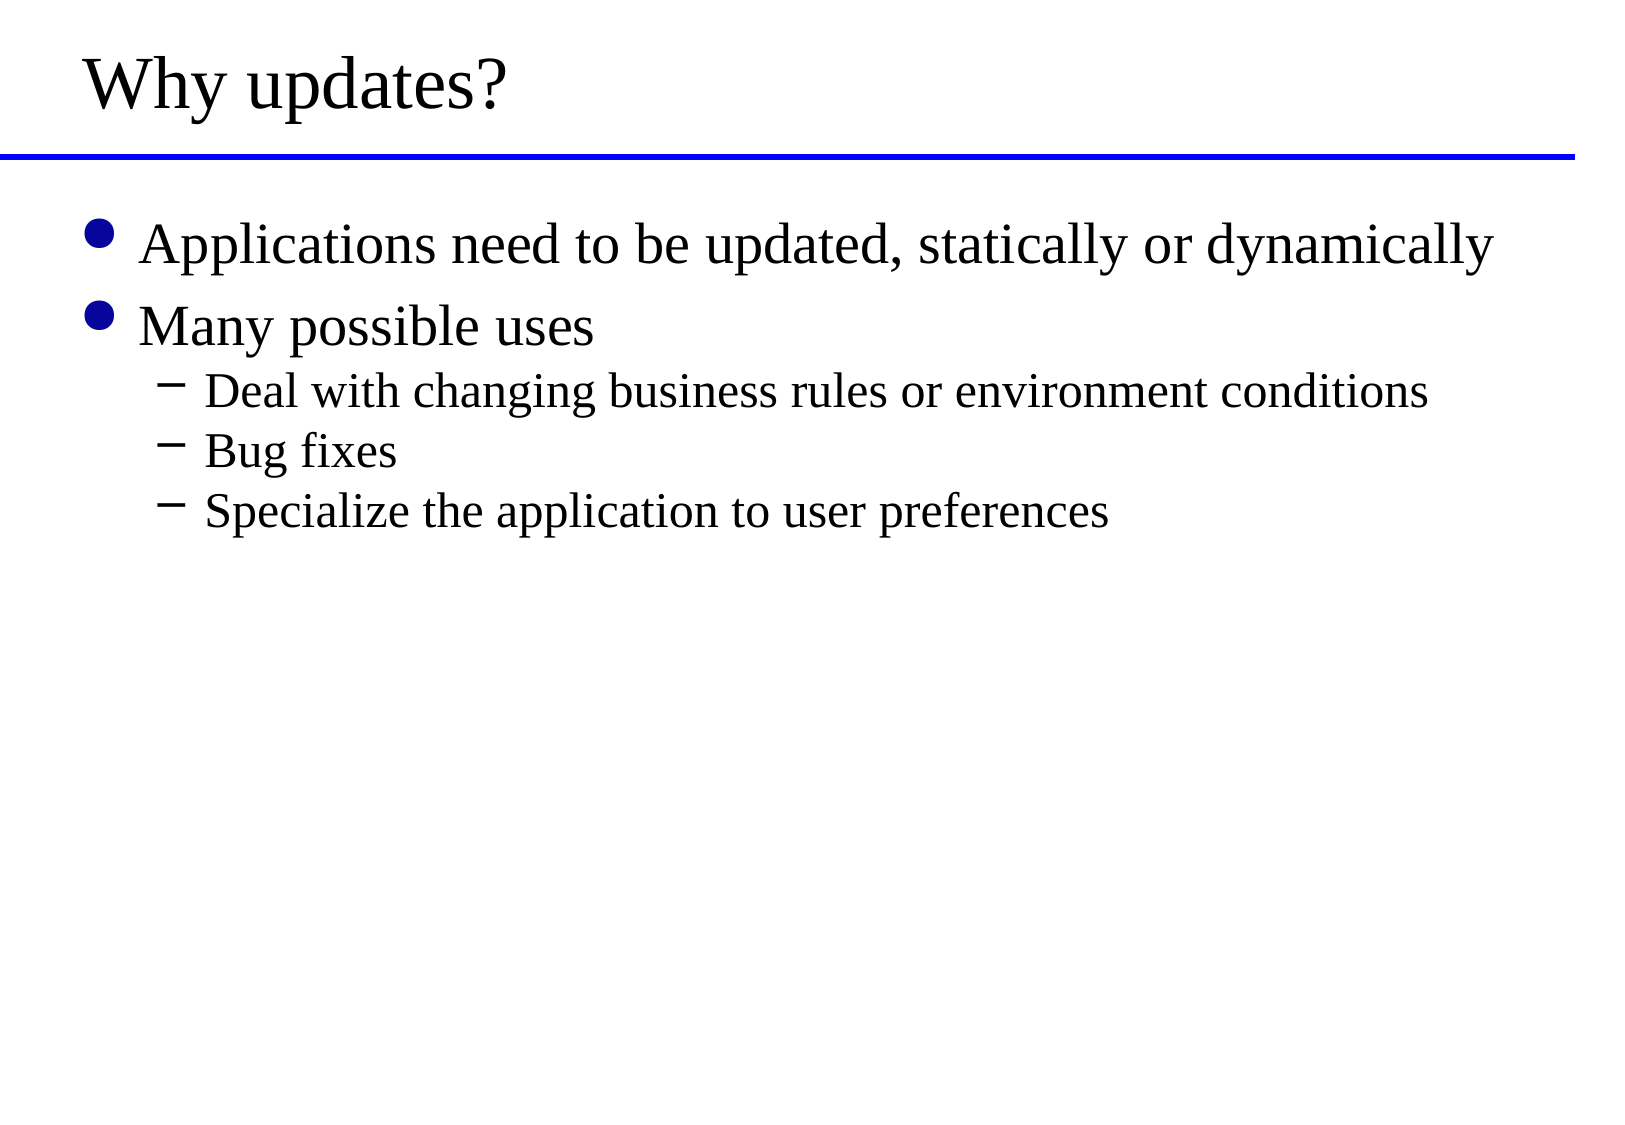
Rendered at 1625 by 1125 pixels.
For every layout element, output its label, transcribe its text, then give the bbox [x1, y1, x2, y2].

list Applications need to be updated, statically or dynamically Many possible uses Deal with changing business rules or environment conditions Bug fixes Specialize the application to user preferences [67, 198, 1546, 1061]
title Why updates? [67, 27, 1544, 131]
